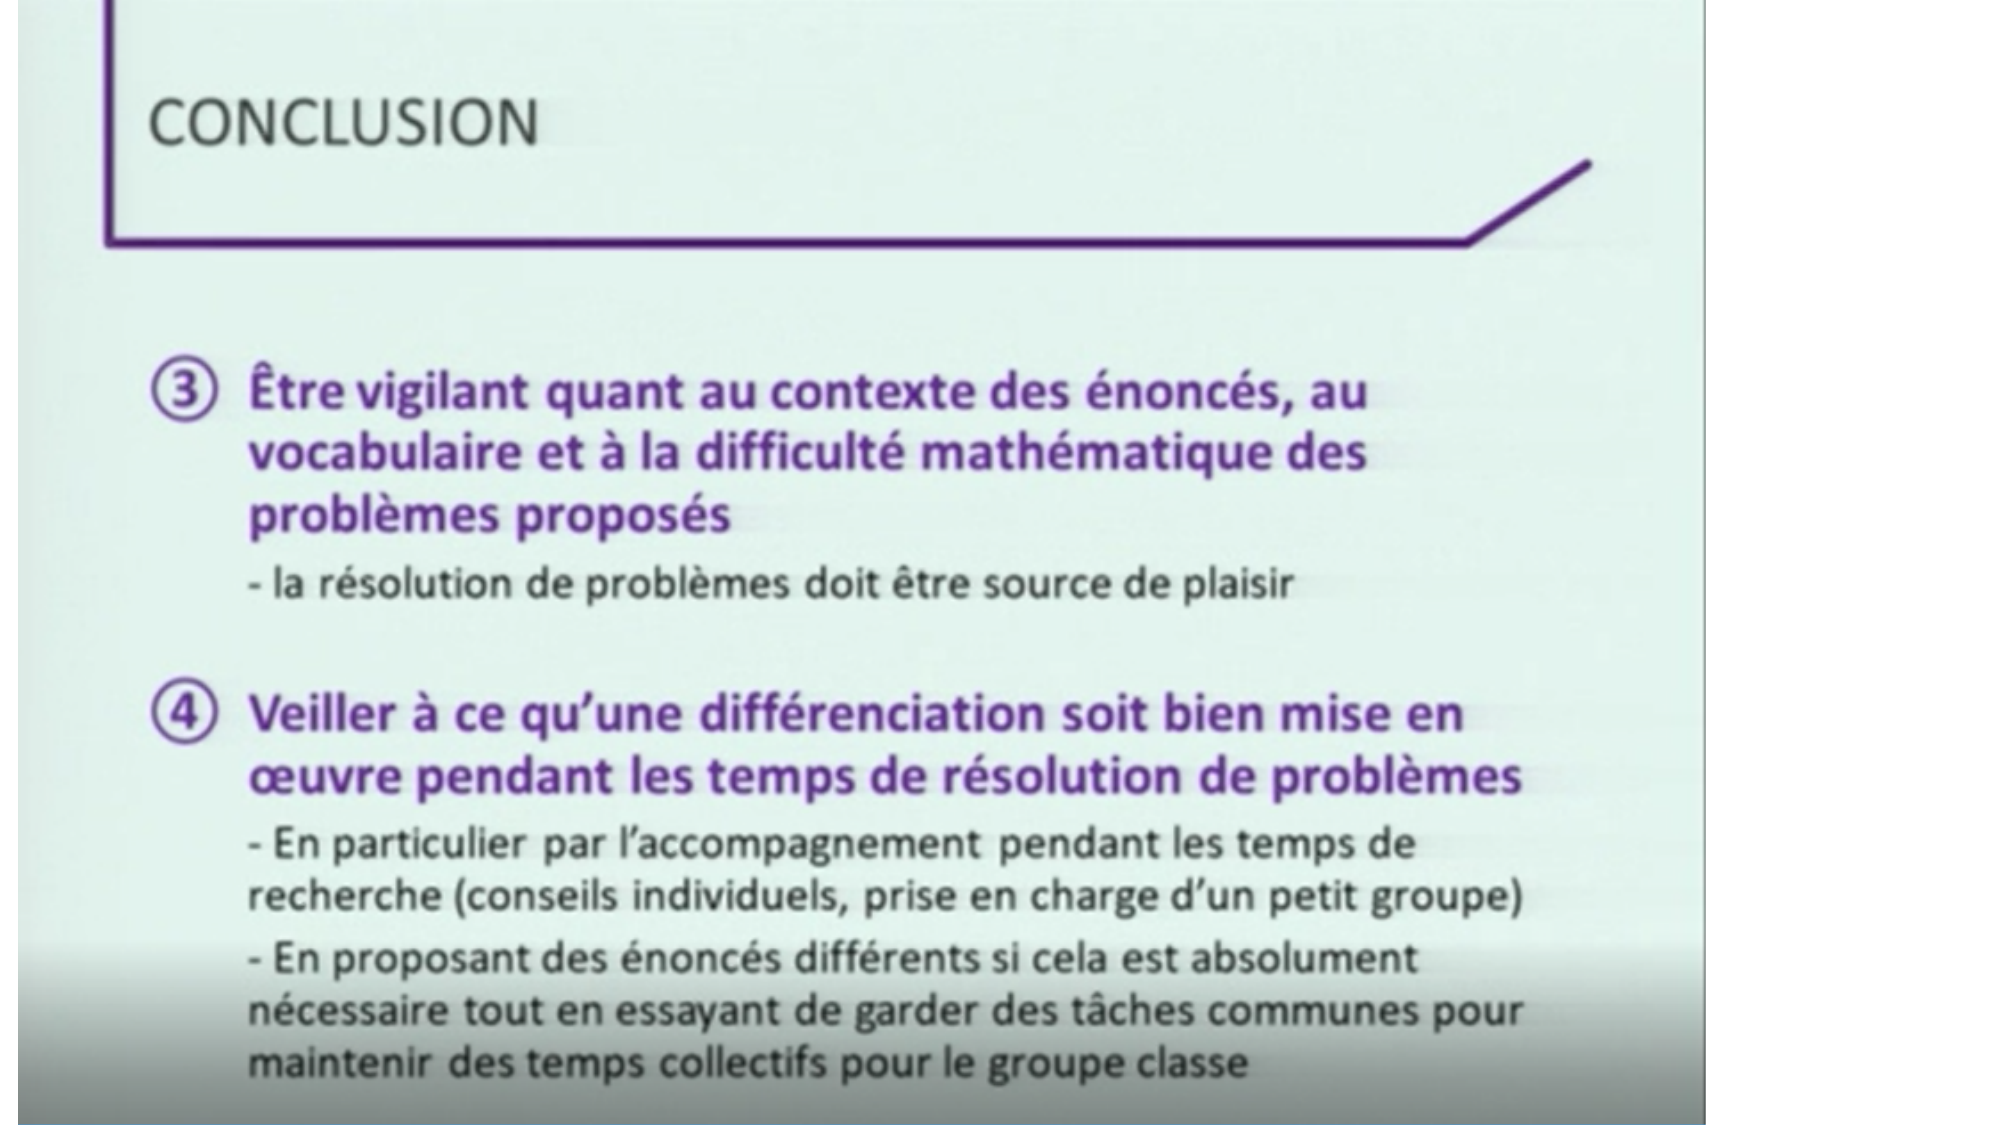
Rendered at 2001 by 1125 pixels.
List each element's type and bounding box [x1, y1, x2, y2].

picture [18, 0, 1706, 1125]
